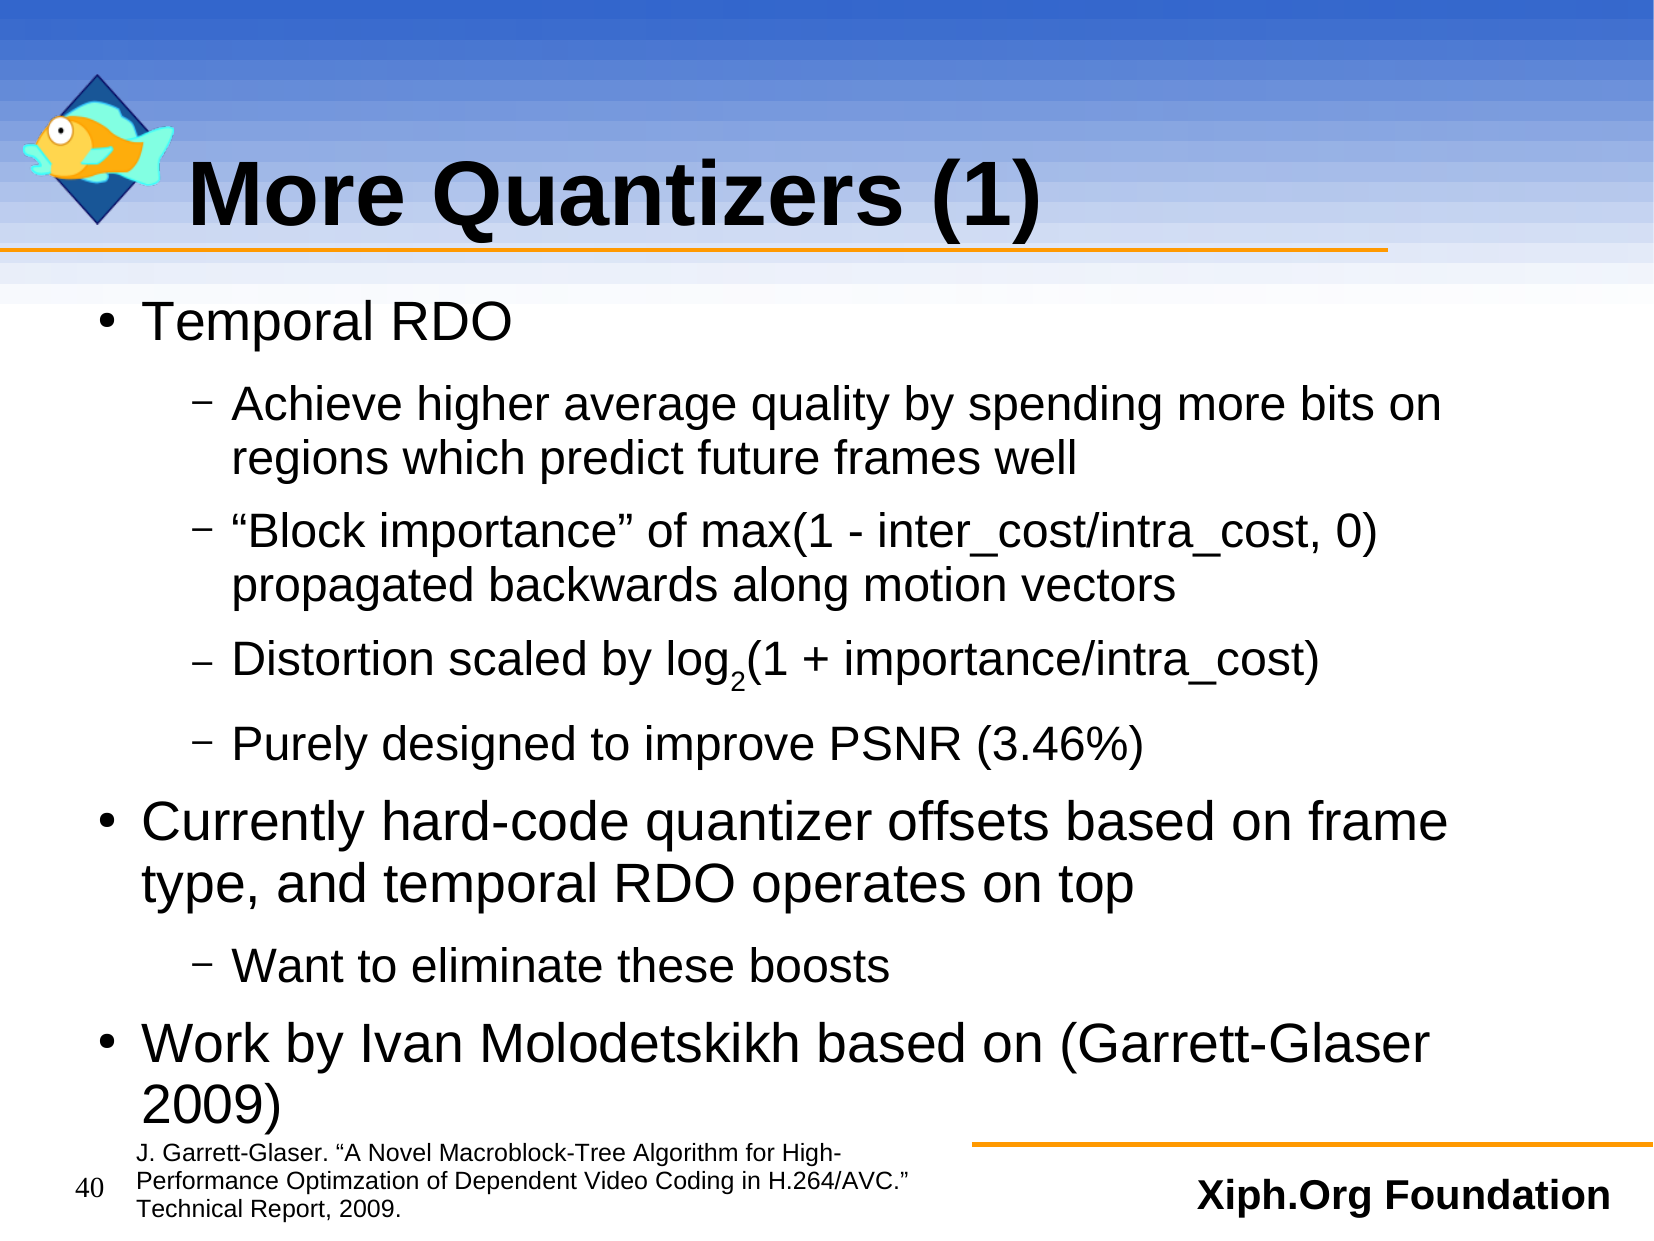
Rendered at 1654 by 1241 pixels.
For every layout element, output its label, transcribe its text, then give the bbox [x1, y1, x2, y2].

list J. Garrett-Glaser. “A Novel Macroblock-Tree Algorithm for High-Performance Optimzation of Dependent Video Coding in H.264/AVC.” Technical Report, 2009. [65, 1138, 958, 1223]
title More Quantizers (1) [187, 37, 1571, 245]
list Temporal RDO Achieve higher average quality by spending more bits on regions which predict future frames well “Block importance” of max(1 - inter_cost/intra_cost, 0) propagated backwards along motion vectors Distortion scaled by log2(1 + importance/intra_cost) Purely designed to improve PSNR (3.46%) Currently hard-code quantizer offsets based on frame type, and temporal RDO operates on top Want to eliminate these boosts Work by Ivan Molodetskikh based on (Garrett-Glaser 2009) [82, 290, 1571, 1138]
picture [0, 0, 1654, 1241]
